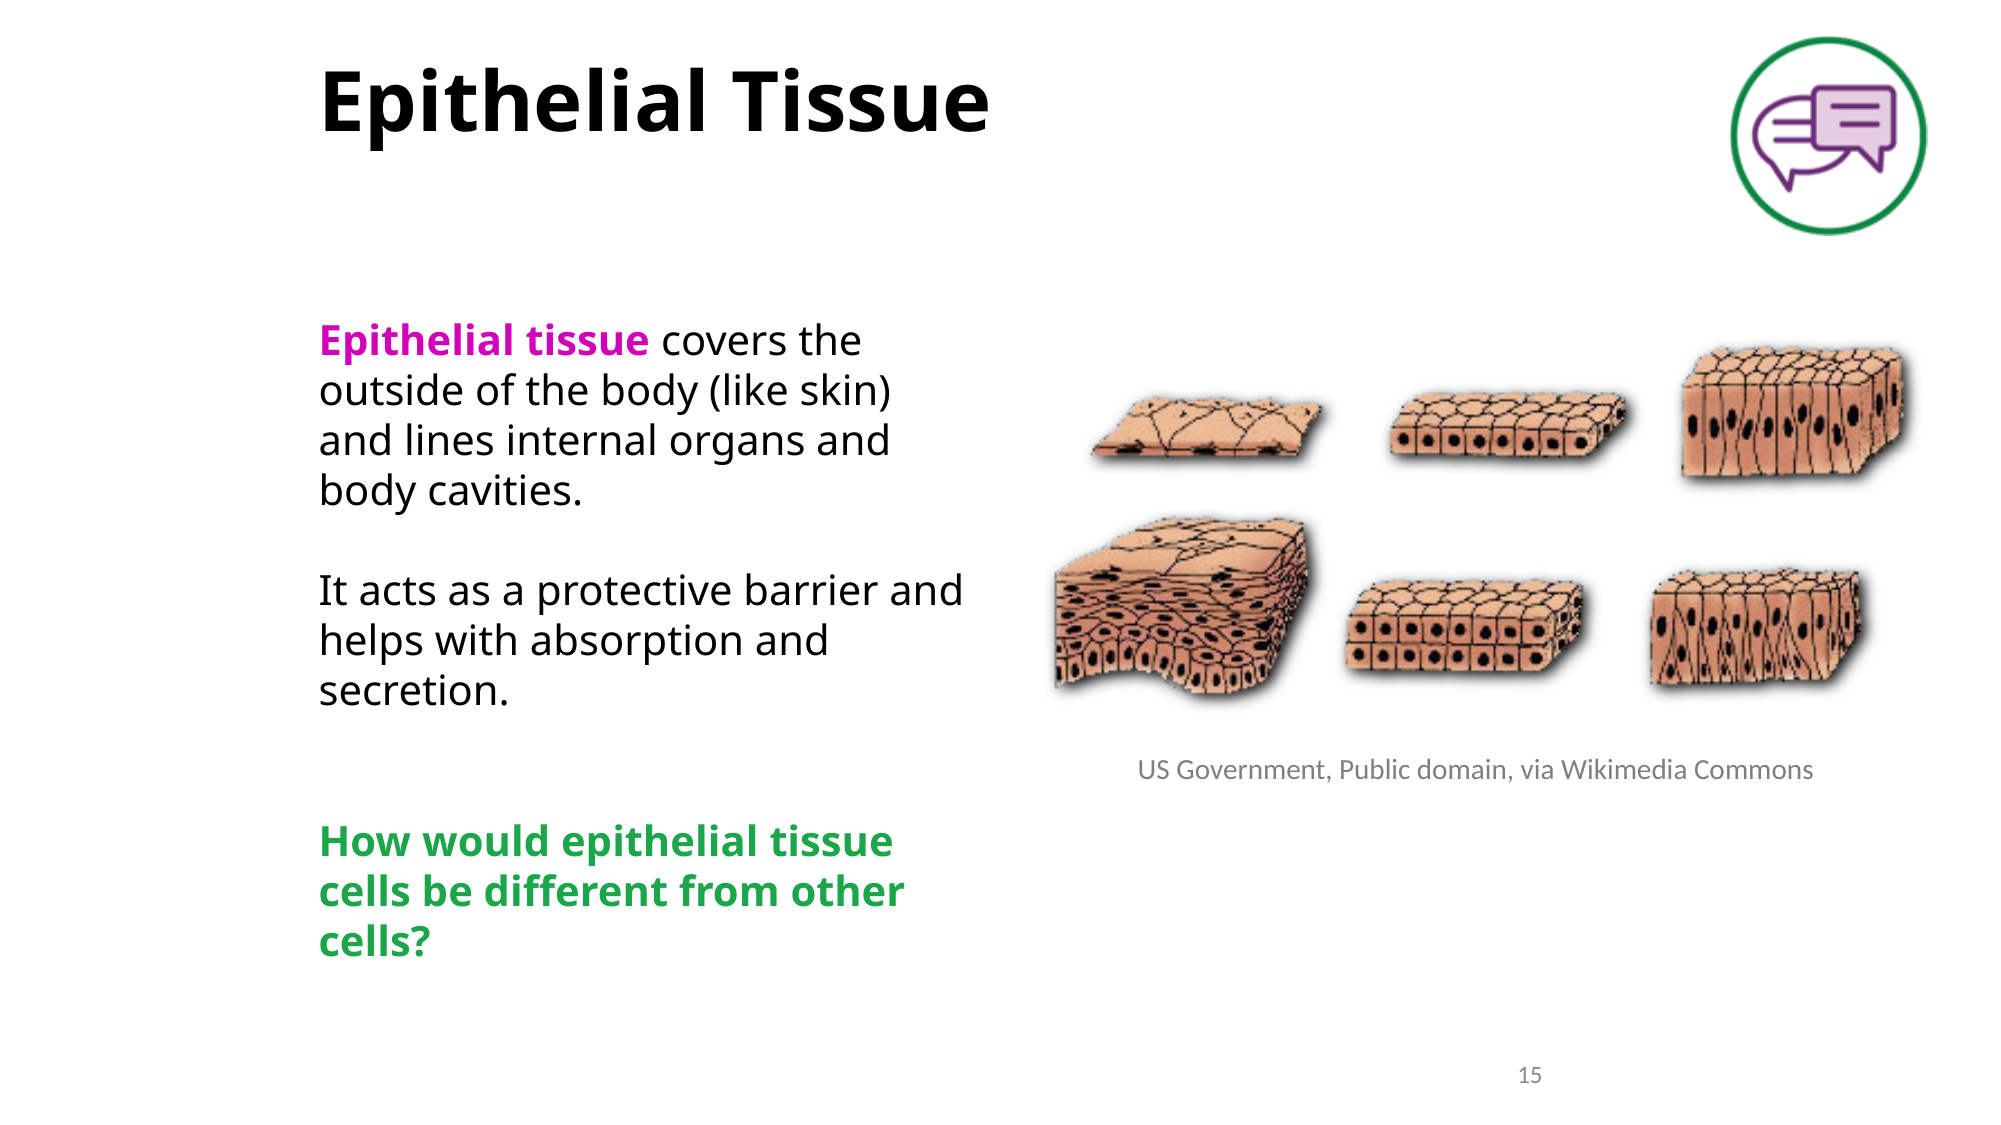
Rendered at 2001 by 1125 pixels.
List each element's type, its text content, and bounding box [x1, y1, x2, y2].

text_box Epithelial tissue covers the outside of the body (like skin) and lines internal organs and body cavities. It acts as a protective barrier and helps with absorption and secretion. How would epithelial tissue cells be different from other cells? [303, 306, 983, 873]
slide_number 15 [1502, 1043, 1948, 1104]
picture [1044, 337, 1924, 716]
text_box Epithelial Tissue [303, 22, 1697, 187]
text_box US Government, Public domain, via Wikimedia Commons [976, 742, 1976, 793]
picture [1730, 36, 1928, 236]
